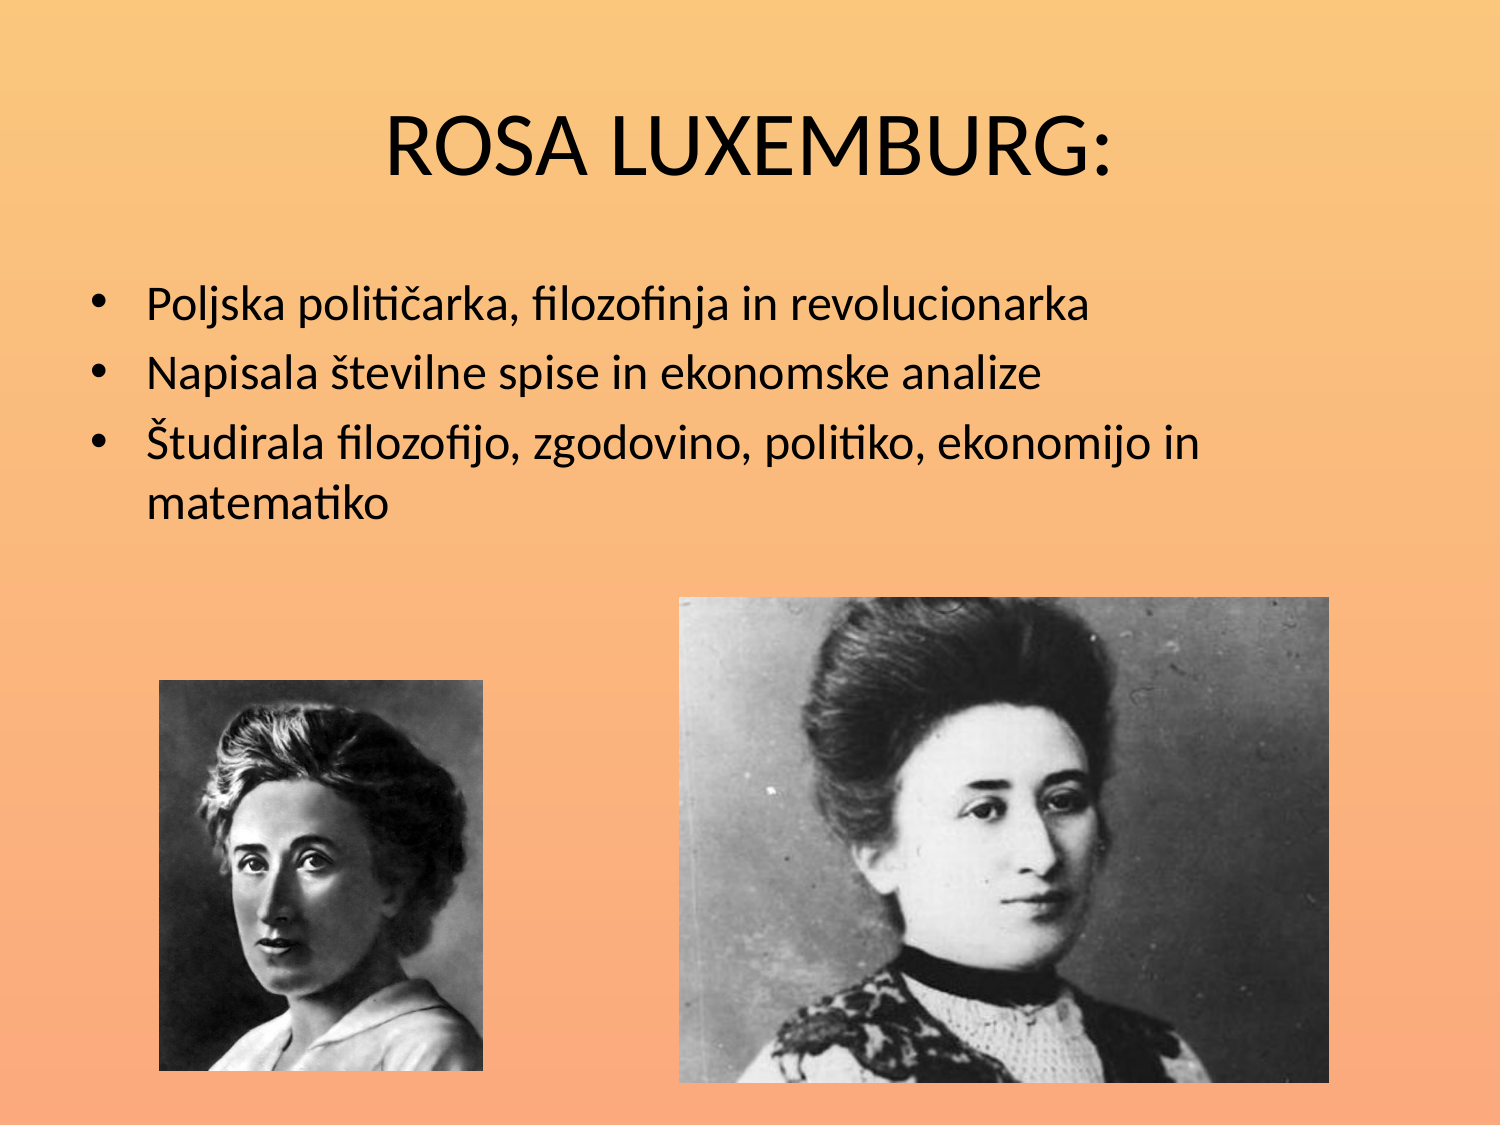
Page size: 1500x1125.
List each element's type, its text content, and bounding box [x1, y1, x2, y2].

title ROSA LUXEMBURG: [75, 45, 1425, 233]
list Poljska političarka, filozofinja in revolucionarka Napisala številne spise in ekonomske analize Študirala filozofijo, zgodovino, politiko, ekonomijo in matematiko [75, 262, 1425, 1005]
picture [159, 680, 483, 1071]
picture [679, 597, 1329, 1083]
